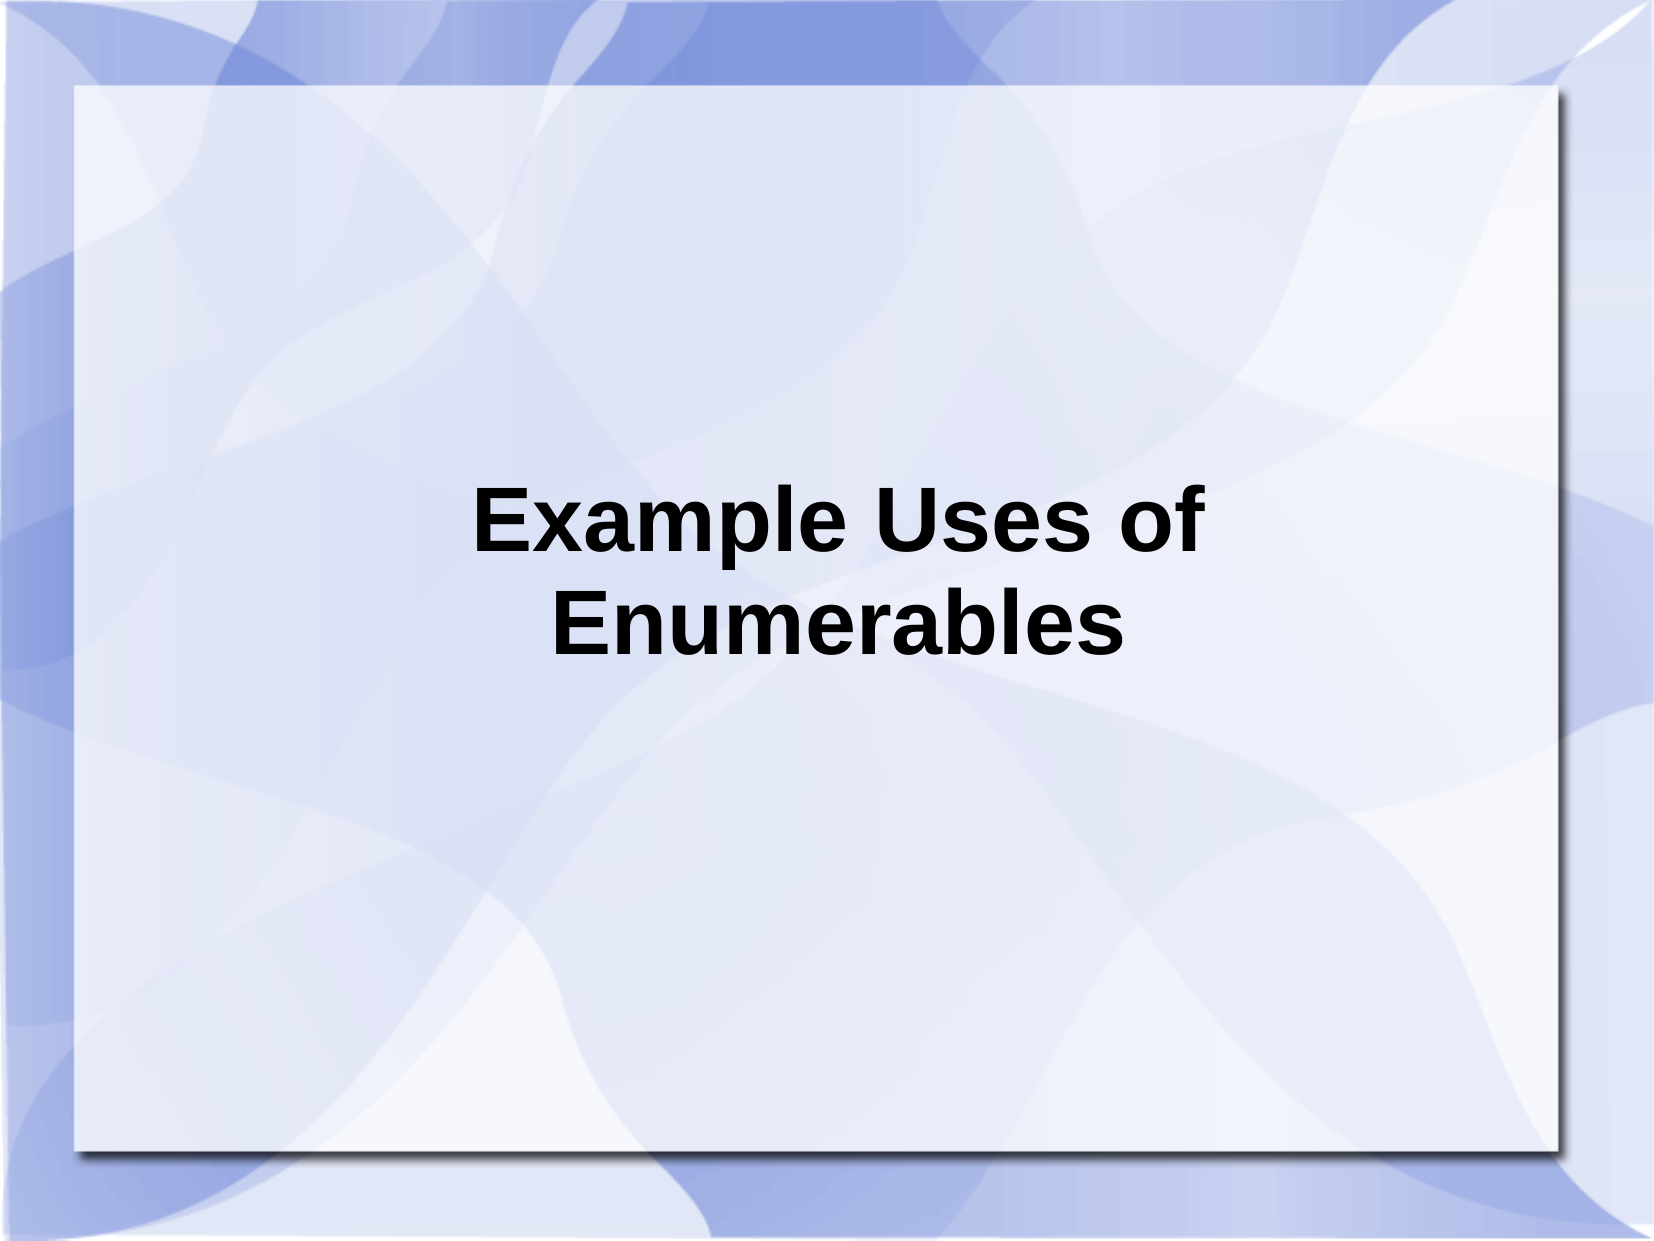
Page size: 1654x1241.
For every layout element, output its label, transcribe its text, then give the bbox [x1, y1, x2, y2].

title Example Uses of Enumerables [112, 467, 1566, 676]
picture [0, 0, 1654, 1241]
